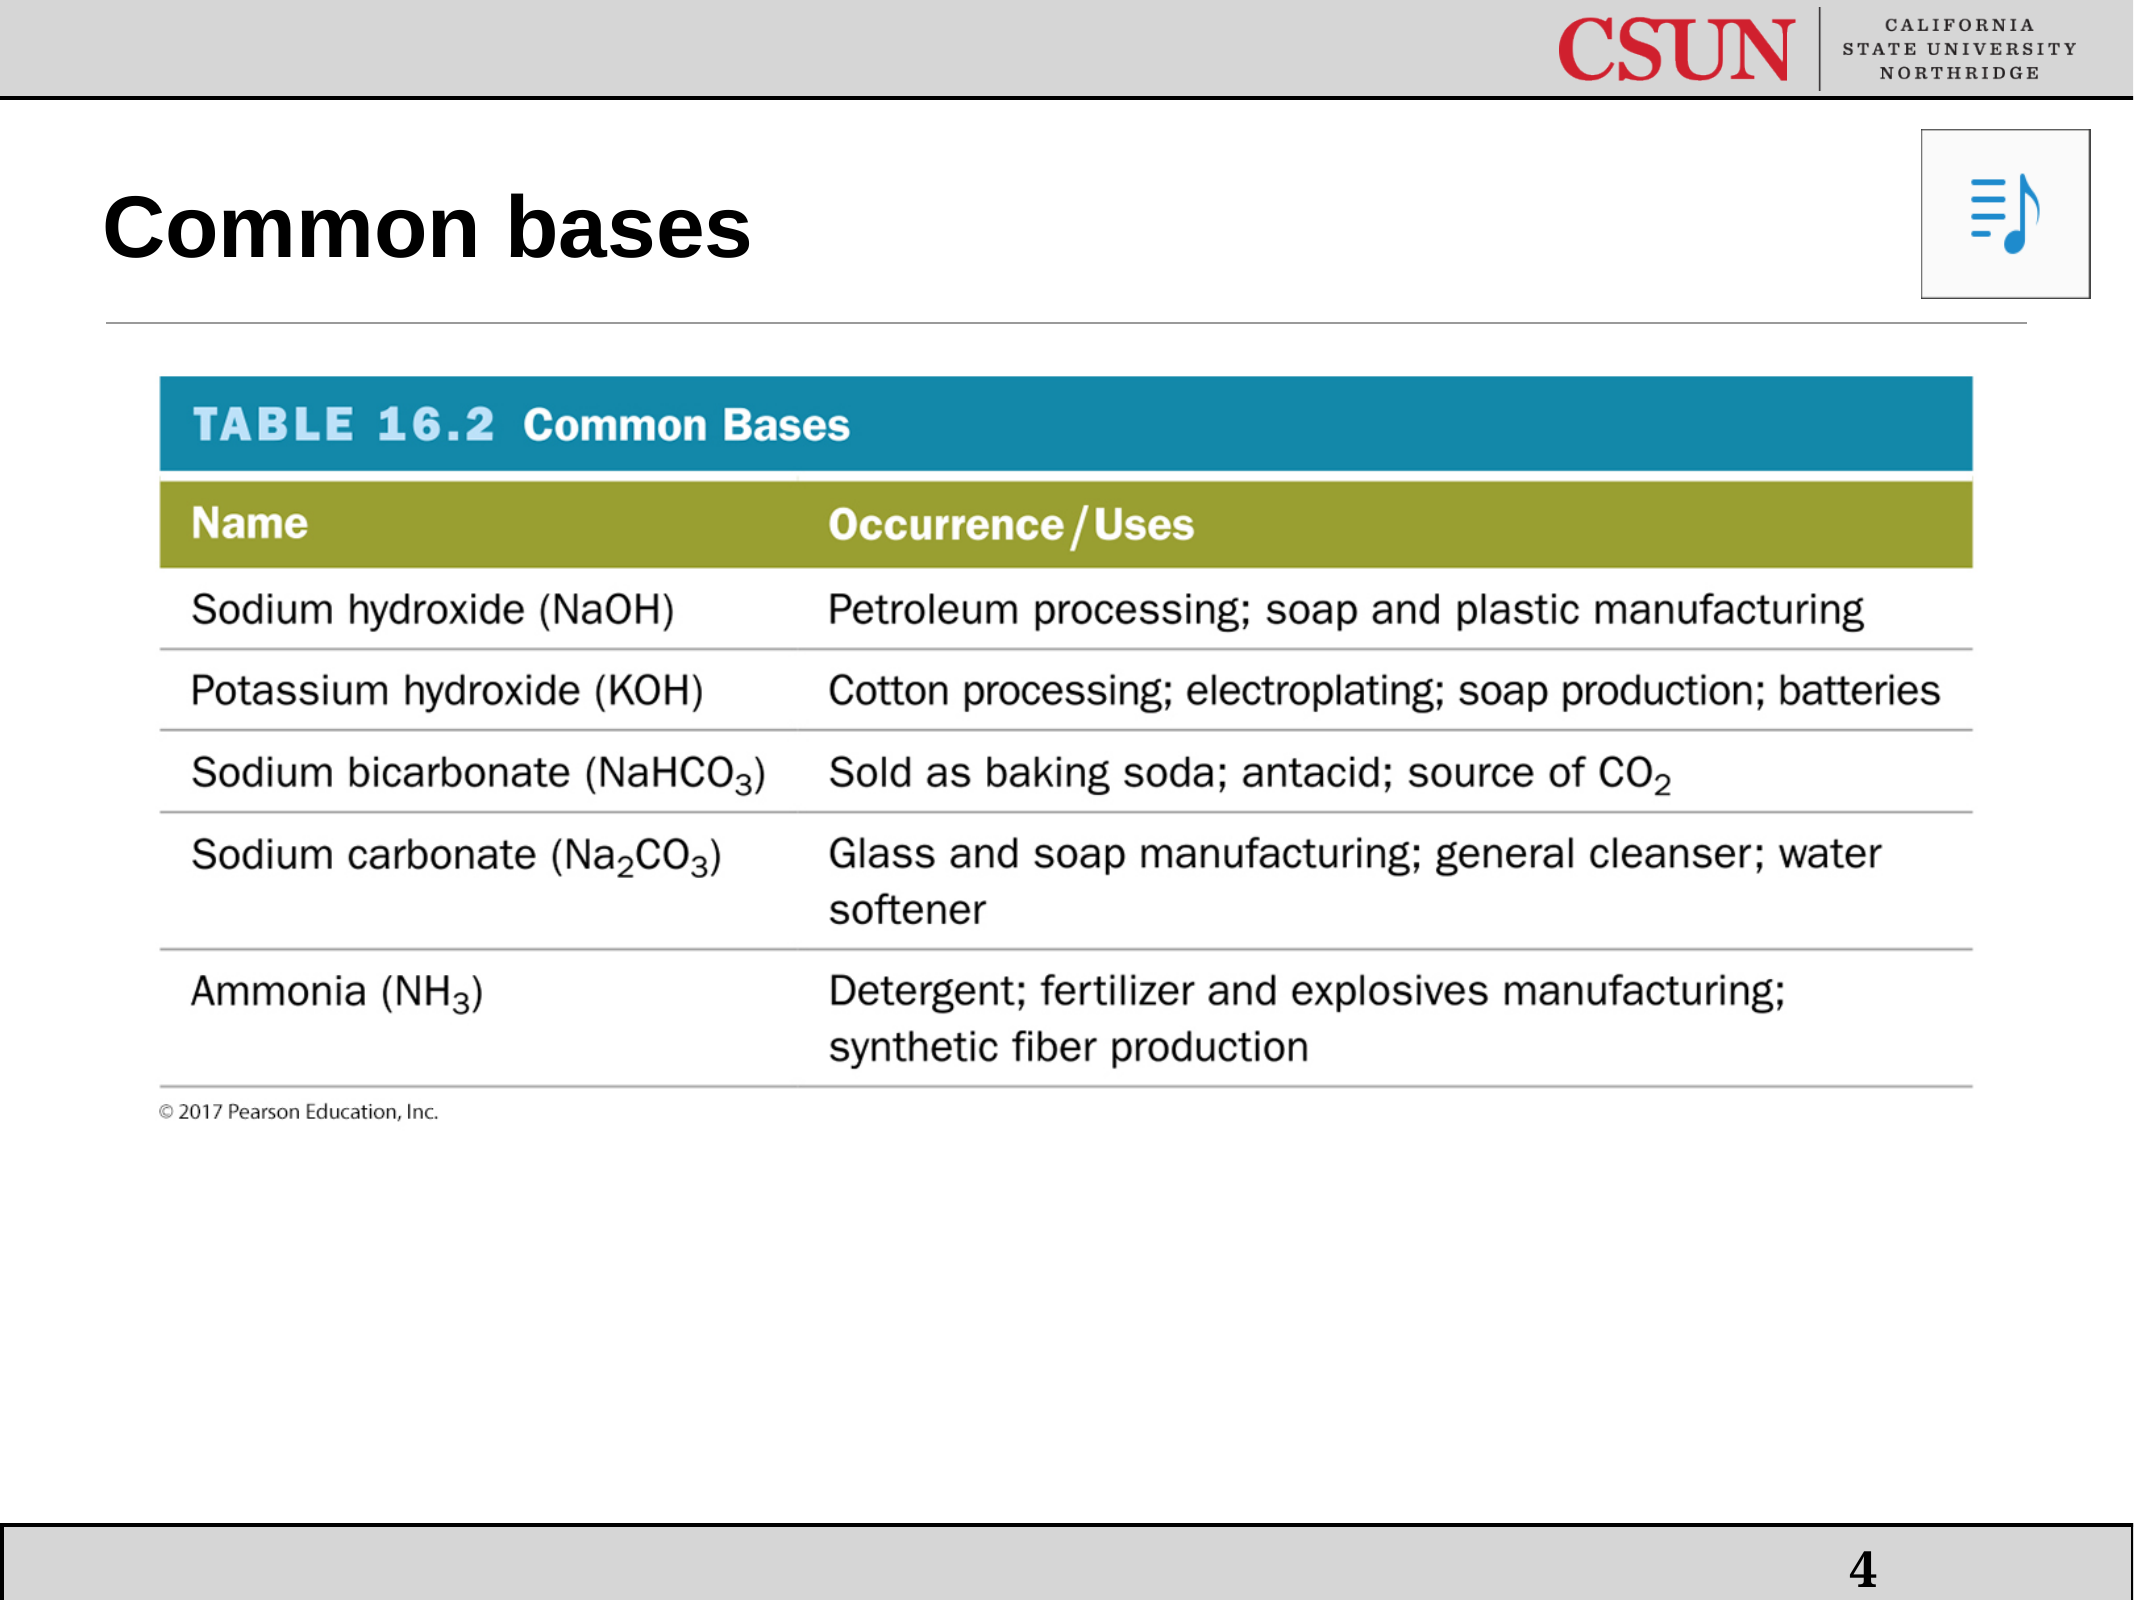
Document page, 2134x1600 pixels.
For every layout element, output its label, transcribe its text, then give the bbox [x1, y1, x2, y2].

picture [1559, 7, 2076, 91]
title Common bases [93, 104, 2040, 284]
picture [145, 362, 1988, 1132]
text_box [1920, 128, 2092, 301]
